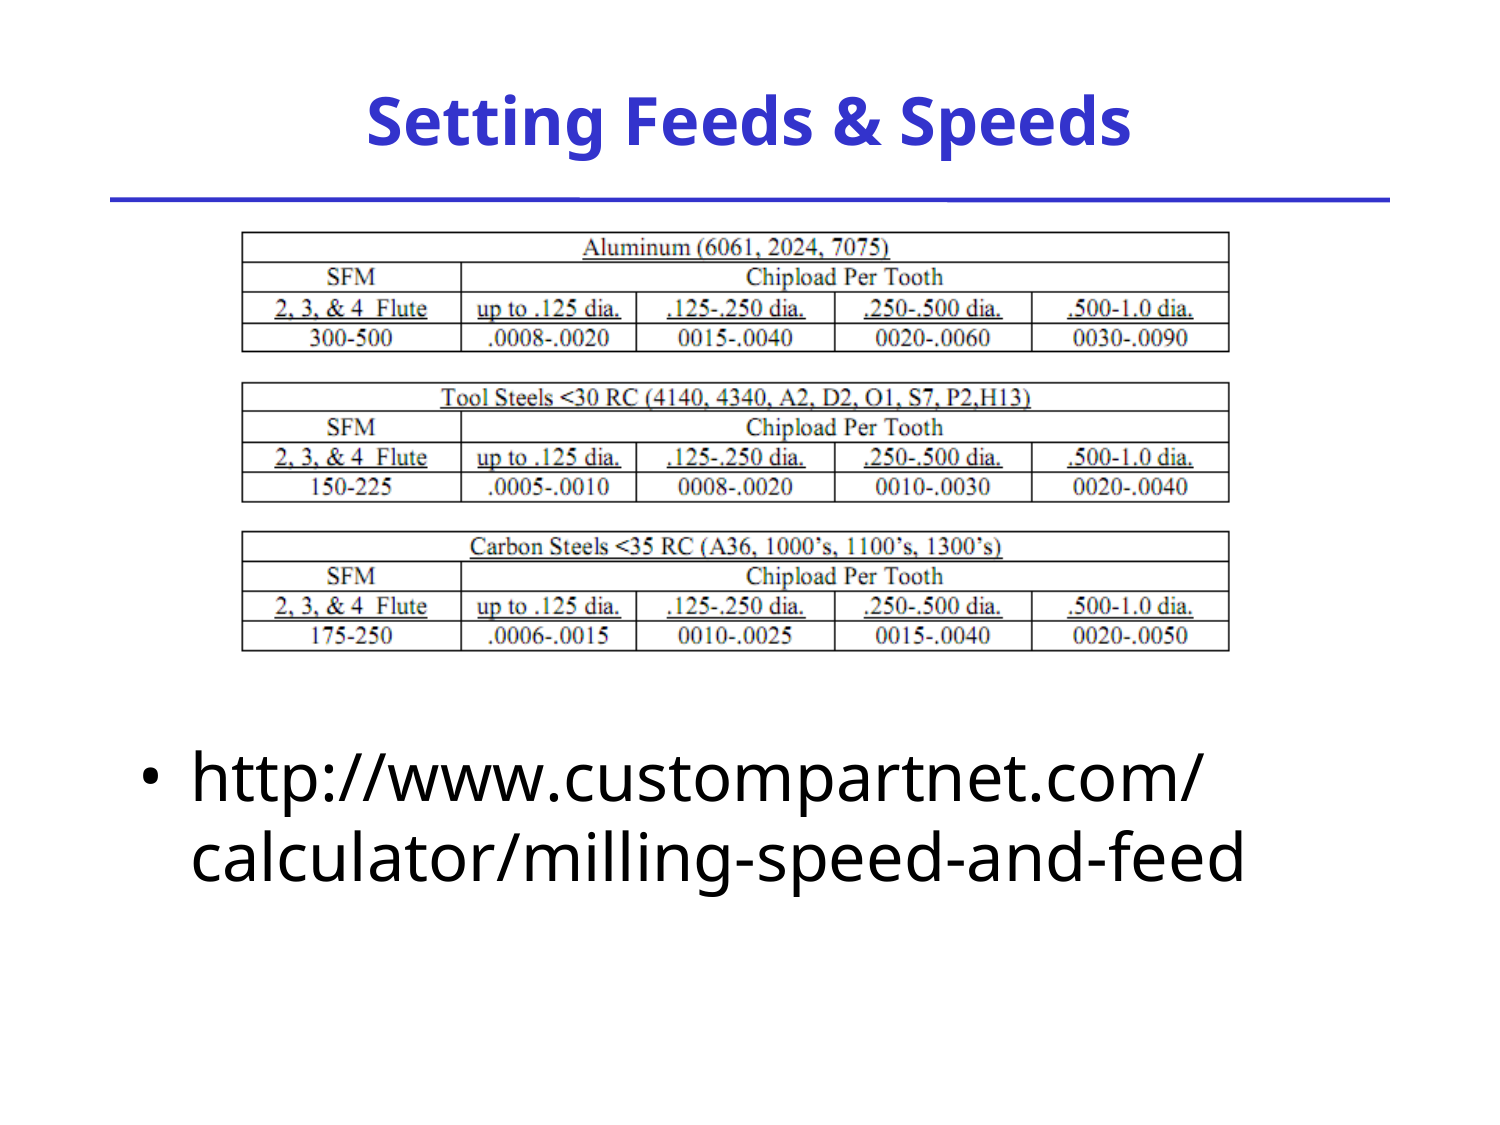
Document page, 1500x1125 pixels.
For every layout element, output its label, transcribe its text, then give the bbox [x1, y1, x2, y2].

picture [223, 210, 1244, 669]
list http://www.custompartnet.com/calculator/milling-speed-and-feed [123, 726, 1399, 1079]
title Setting Feeds & Speeds [112, 23, 1388, 215]
